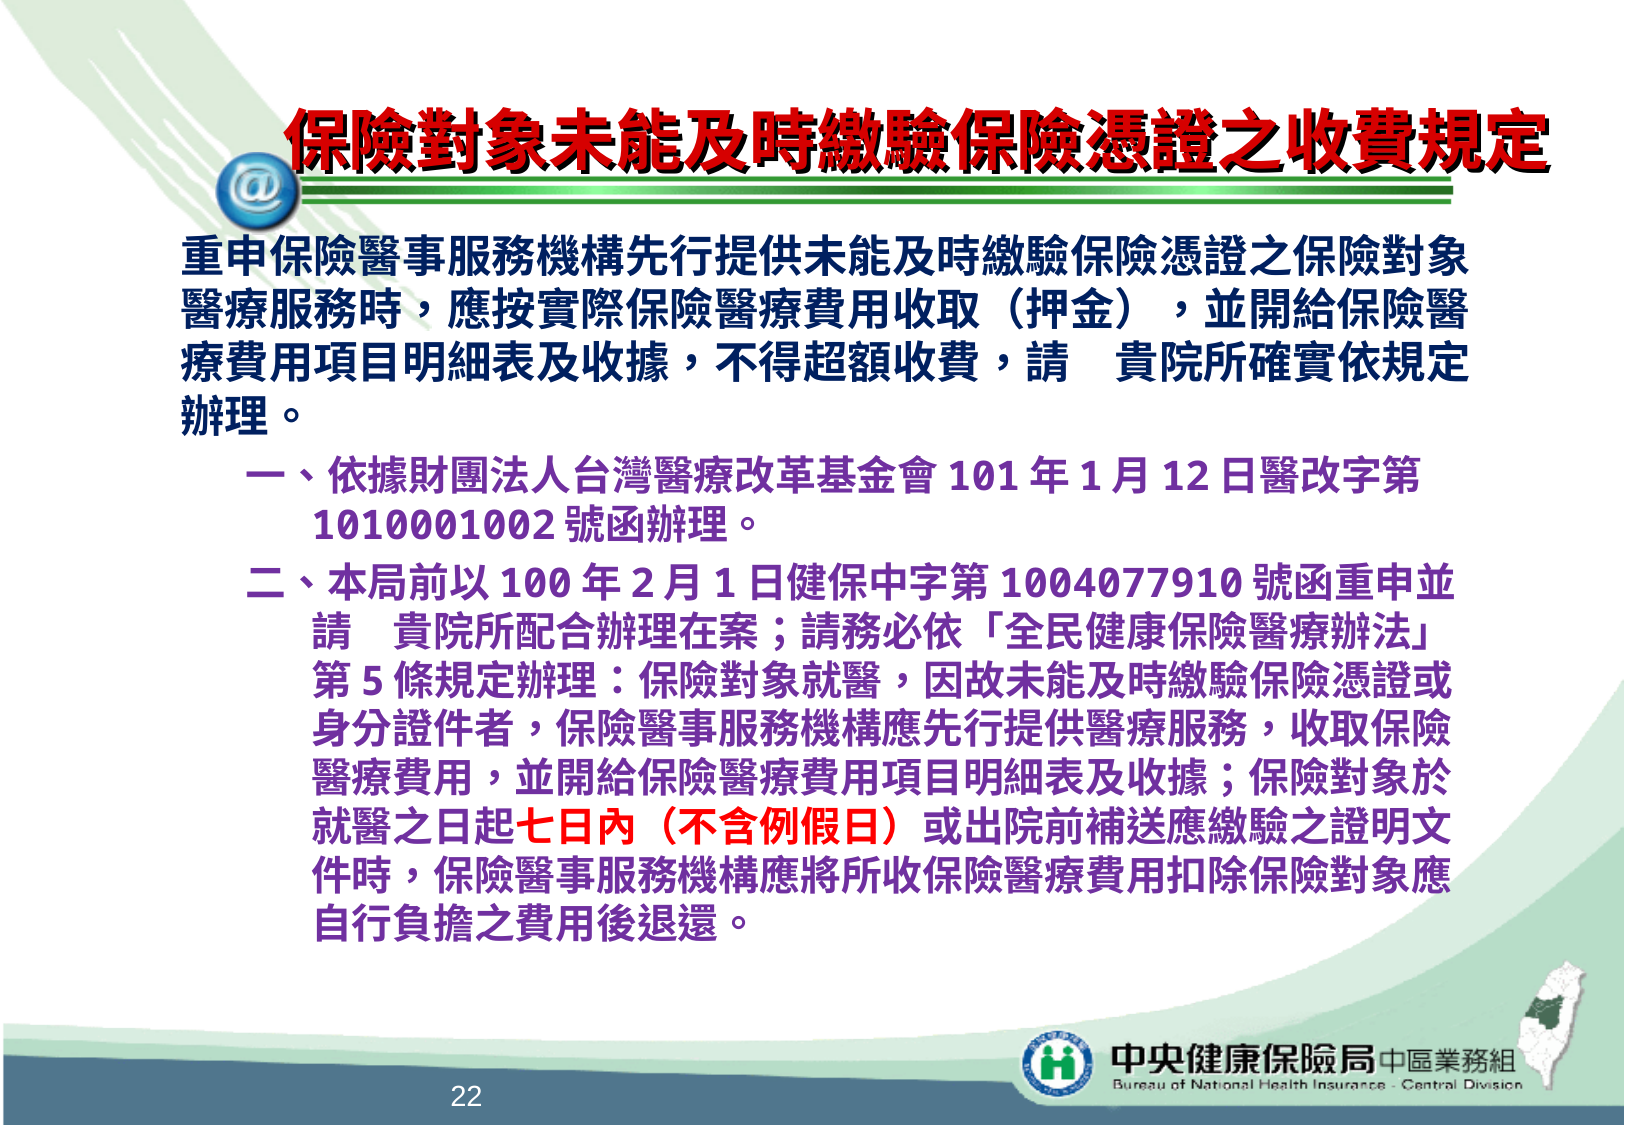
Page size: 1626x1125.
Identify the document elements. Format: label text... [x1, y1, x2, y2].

text_box [435, 1065, 815, 1125]
list 重申保險醫事服務機構先行提供未能及時繳驗保險憑證之保險對象醫療服務時，應按實際保險醫療費用收取（押金），並開給保險醫療費用項目明細表及收據，不得超額收費，請 貴院所確實依規定辦理。 一、依據財團法人台灣醫療改革基金會101年1月12日醫改字第1010001002號函辦理。 二、本局前以100年2月1日健保中字第1004077910號函重申並請 貴院所配合辦理在案；請務必依「全民健康保險醫療辦法」第5條規定辦理：保險對象就醫，因故未能及時繳驗保險憑證或身分證件者，保險醫事服務機構應先行提供醫療服務，收取保險醫療費用，並開給保險醫療費用項目明細表及收據；保險對象於就醫之日起七日內（不含例假日）或出院前補送應繳驗之證明文件時，保險醫事服務機構應將所收保險醫療費用扣除保險對象應自行負擔之費用後退還。 [165, 220, 1499, 959]
title 保險對象未能及時繳驗保險憑證之收費規定 [216, 44, 1616, 232]
